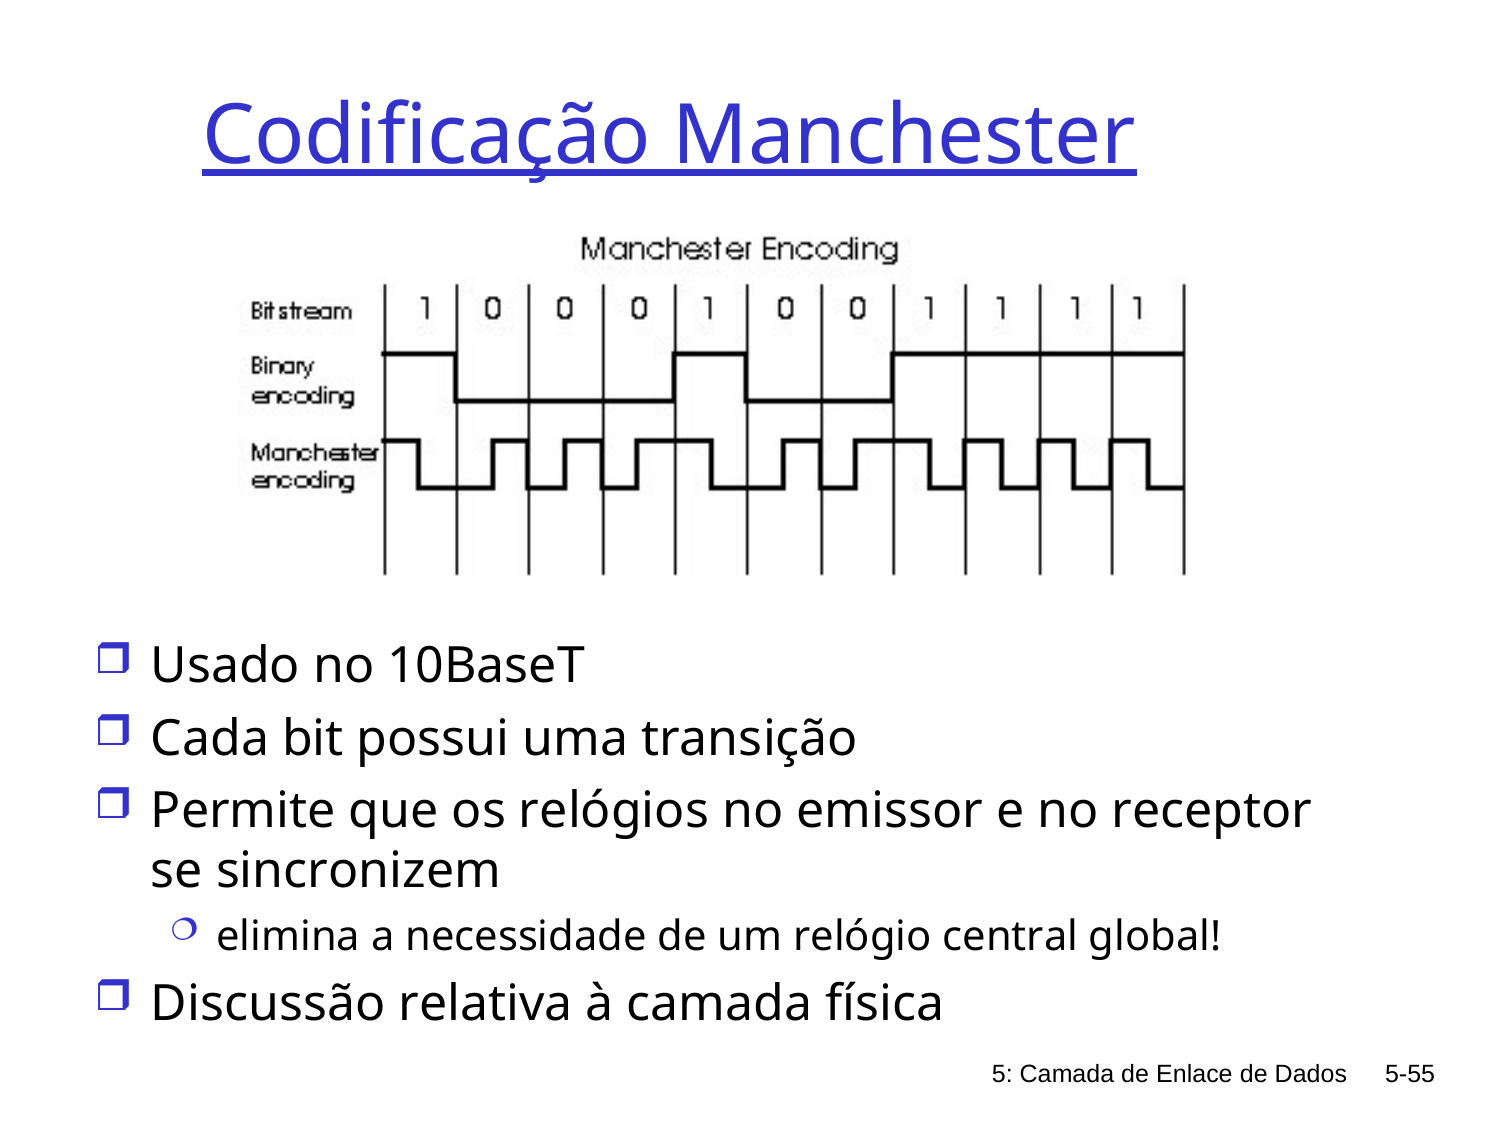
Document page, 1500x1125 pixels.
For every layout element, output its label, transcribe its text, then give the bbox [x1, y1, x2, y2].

text_box 5: Camada de Enlace de Dados [837, 1050, 1339, 1125]
text_box 5-<número> [1339, 1050, 1451, 1125]
picture [238, 218, 1196, 598]
title Codificação Manchester [32, 35, 1308, 224]
list Usado no 10BaseT Cada bit possui uma transição Permite que os relógios no emissor e no receptor se sincronizem elimina a necessidade de um relógio central global! Discussão relativa à camada física [79, 625, 1355, 1039]
